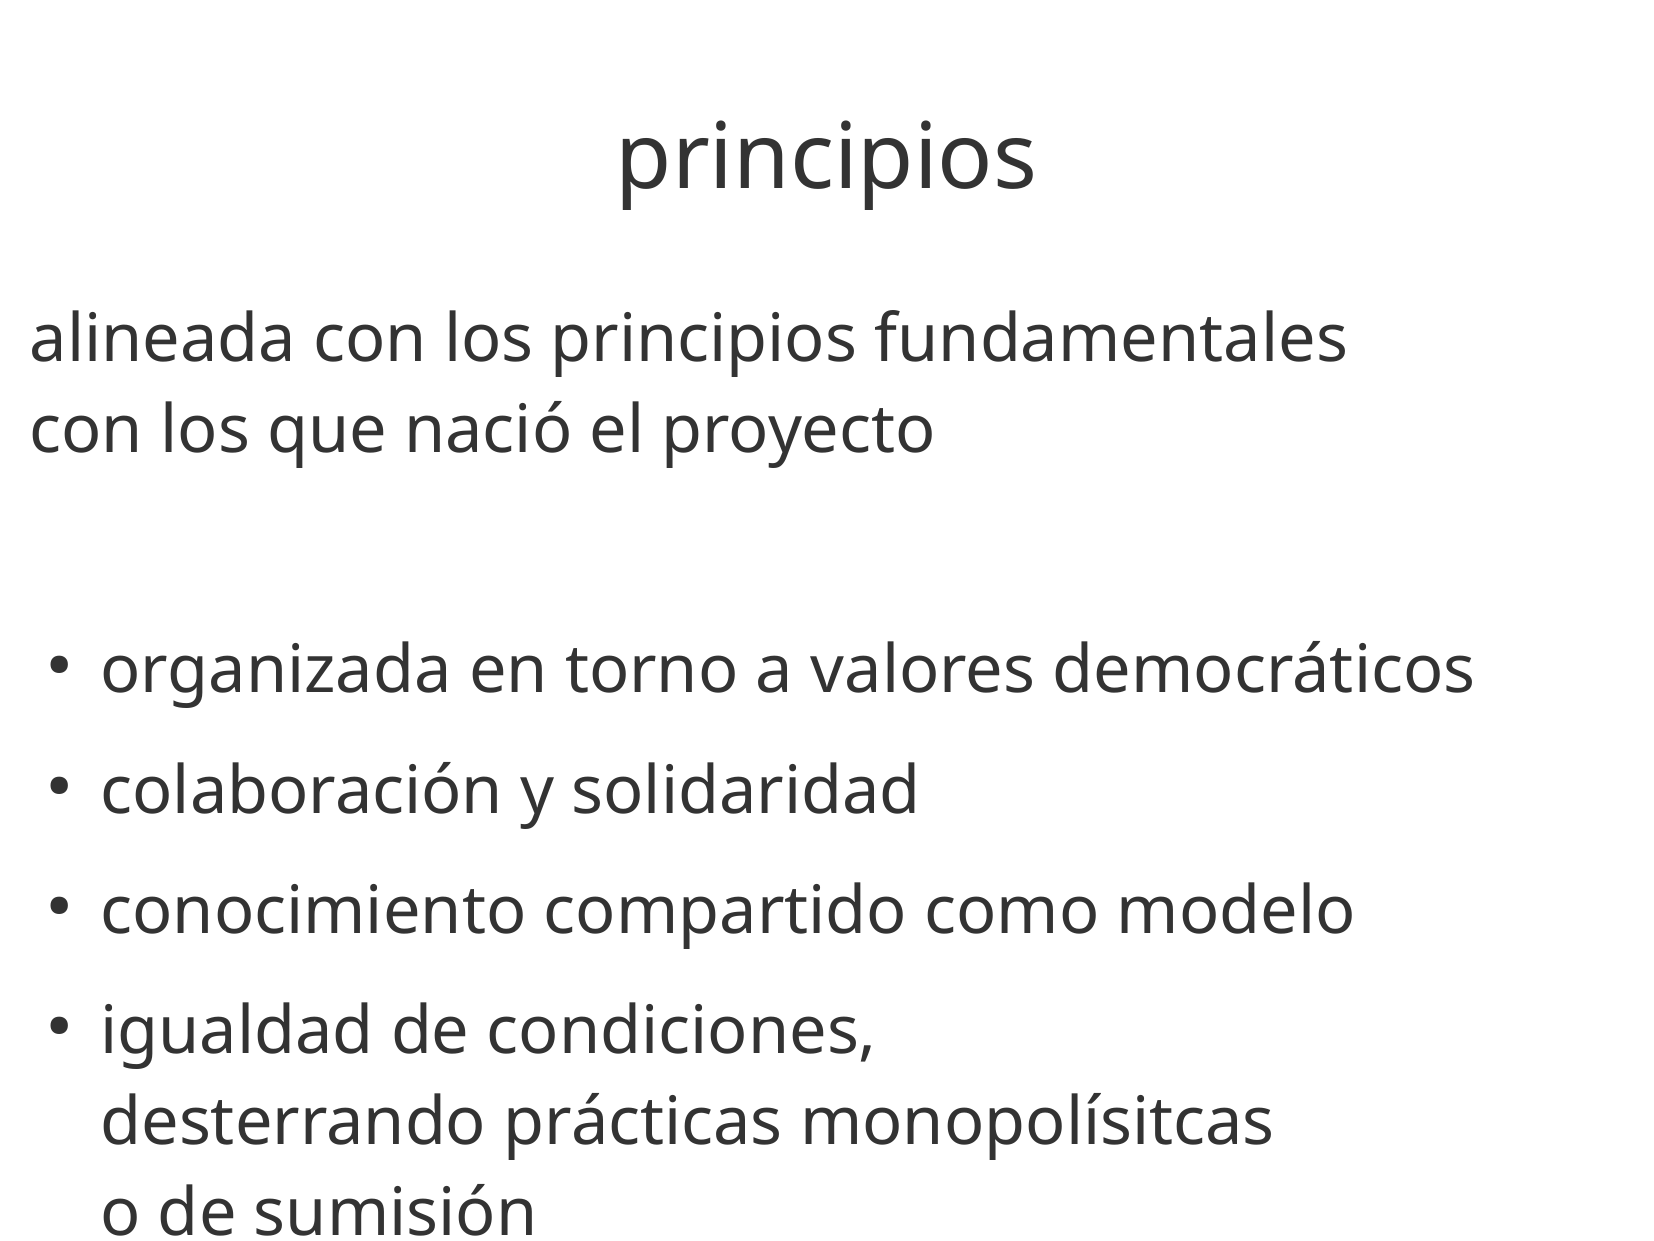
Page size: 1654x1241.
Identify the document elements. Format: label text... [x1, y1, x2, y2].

list alineada con los principios fundamentales con los que nació el proyecto organizada en torno a valores democráticos colaboración y solidaridad conocimiento compartido como modelo igualdad de condiciones, desterrando prácticas monopolísitcas o de sumisión [29, 290, 1625, 1182]
title principios [82, 49, 1571, 257]
